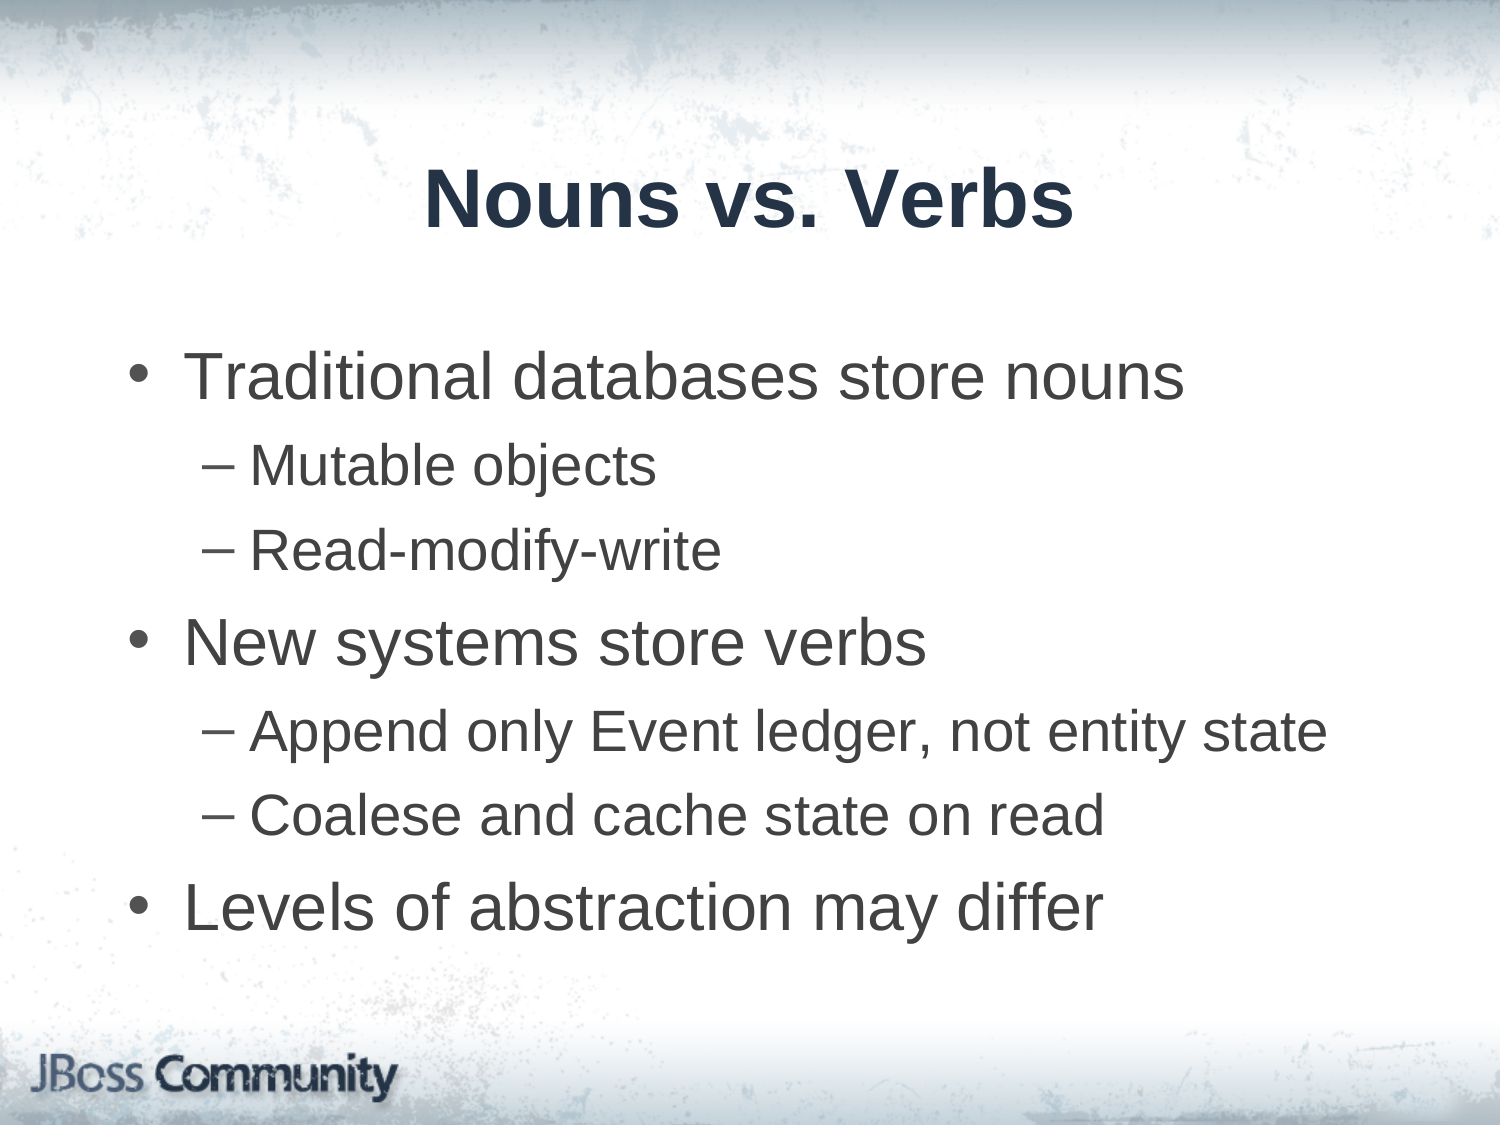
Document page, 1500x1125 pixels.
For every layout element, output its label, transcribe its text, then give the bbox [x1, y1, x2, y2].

list Traditional databases store nouns Mutable objects Read-modify-write New systems store verbs Append only Event ledger, not entity state Coalese and cache state on read Levels of abstraction may differ [112, 324, 1388, 993]
picture [0, 0, 1500, 1125]
title Nouns vs. Verbs [112, 76, 1388, 312]
